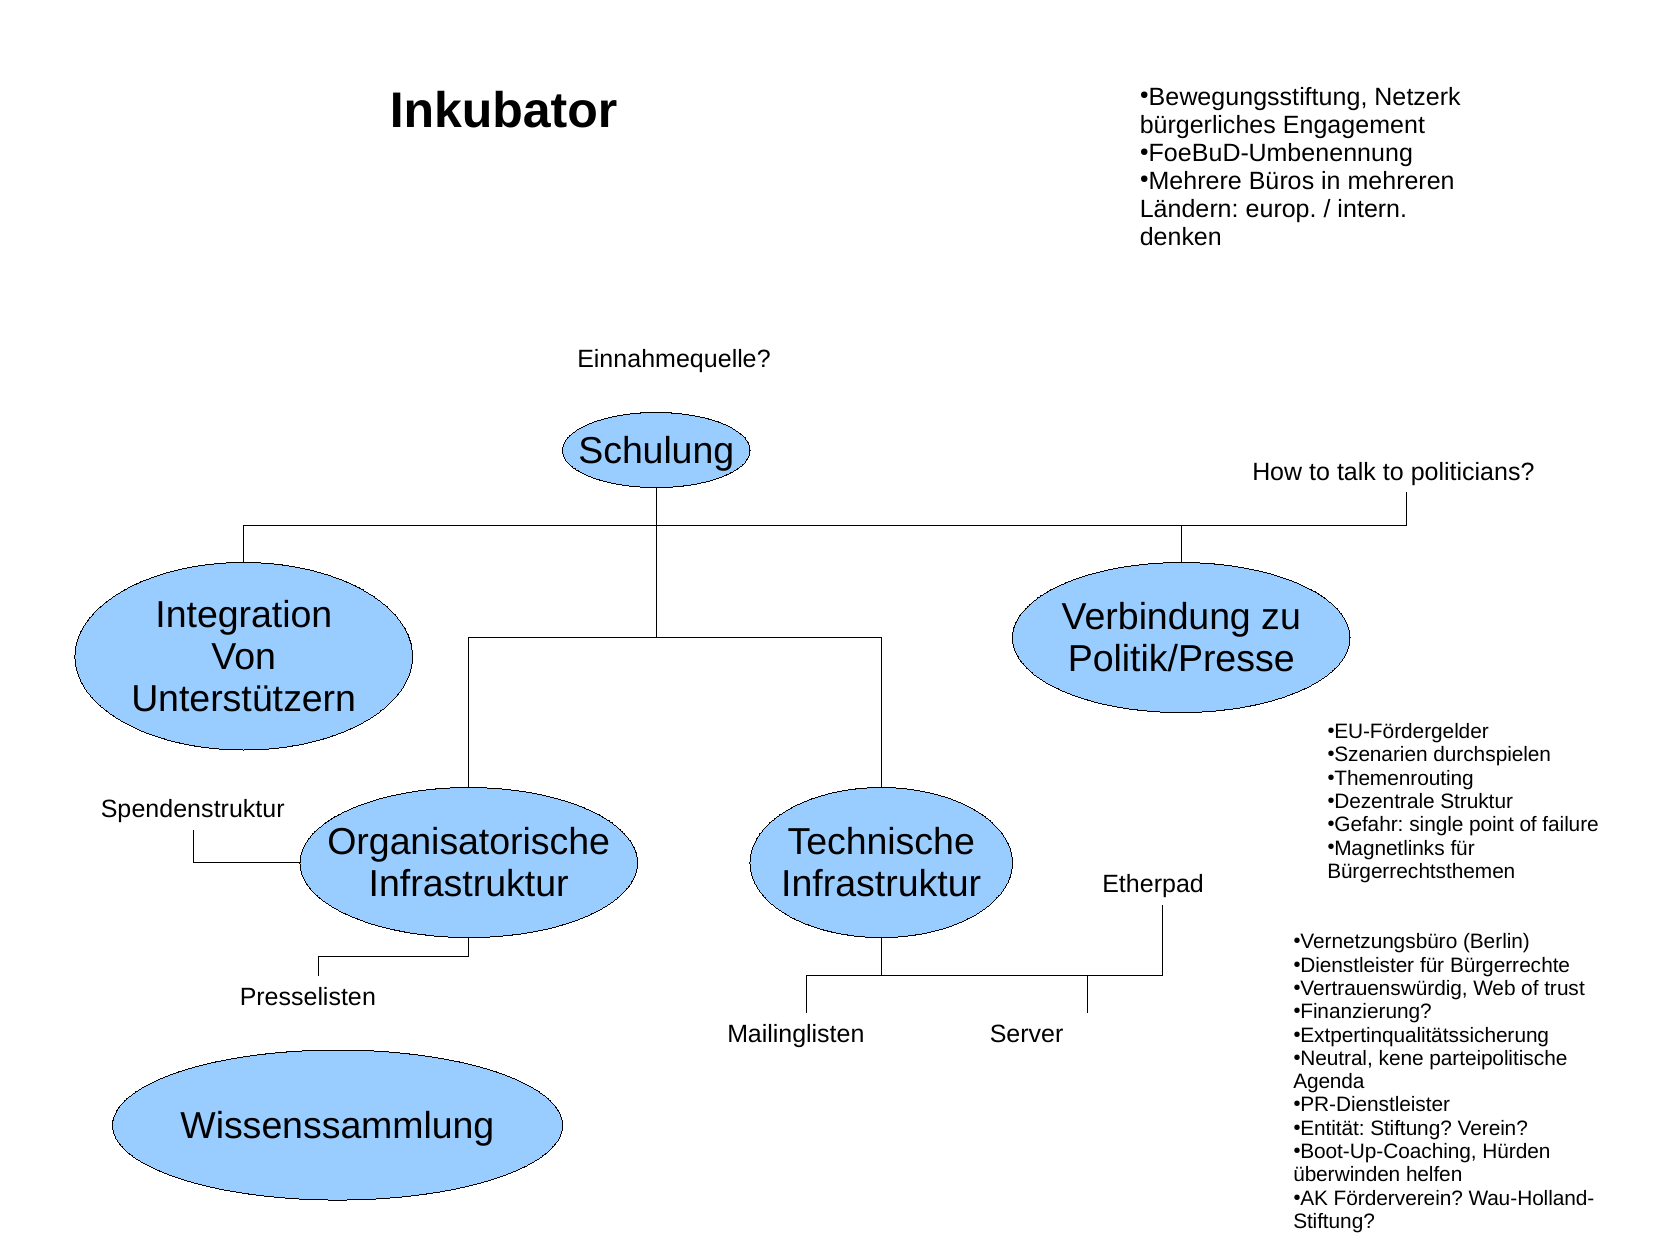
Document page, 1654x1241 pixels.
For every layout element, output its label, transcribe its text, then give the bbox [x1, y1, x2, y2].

text_box Wissenssammlung [112, 1050, 563, 1201]
text_box Organisatorische Infrastruktur [299, 787, 638, 938]
text_box Schulung [562, 412, 751, 488]
text_box Inkubator [375, 75, 636, 151]
text_box Einnahmequelle? [562, 337, 788, 381]
text_box Server [975, 1012, 1201, 1056]
text_box How to talk to politicians? [1237, 450, 1576, 493]
text_box Etherpad [1087, 862, 1238, 906]
text_box Spendenstruktur [86, 787, 301, 831]
text_box EU-Fördergelder Szenarien durchspielen Themenrouting Dezentrale Struktur Gefahr: single point of failure Magnetlinks für Bürgerrechtsthemen [1312, 712, 1654, 891]
text_box Technische Infrastruktur [749, 787, 1013, 938]
text_box Vernetzungsbüro (Berlin) Dienstleister für Bürgerrechte Vertrauenswürdig, Web of trust Finanzierung? Extpertinqualitätssicherung Neutral, kene parteipolitische Agenda PR-Dienstleister Entität: Stiftung? Verein? Boot-Up-Coaching, Hürden überwinden helfen AK Förderverein? Wau-Holland-Stiftung? [1278, 922, 1654, 1241]
text_box Verbindung zu Politik/Presse [1012, 562, 1351, 713]
text_box Mailinglisten [712, 1012, 901, 1056]
text_box Integration Von Unterstützern [74, 562, 413, 751]
text_box Presselisten [225, 975, 413, 1018]
text_box Bewegungsstiftung, Netzerk bürgerliches Engagement FoeBuD-Umbenennung Mehrere Büros in mehreren Ländern: europ. / intern. denken [1125, 75, 1501, 258]
